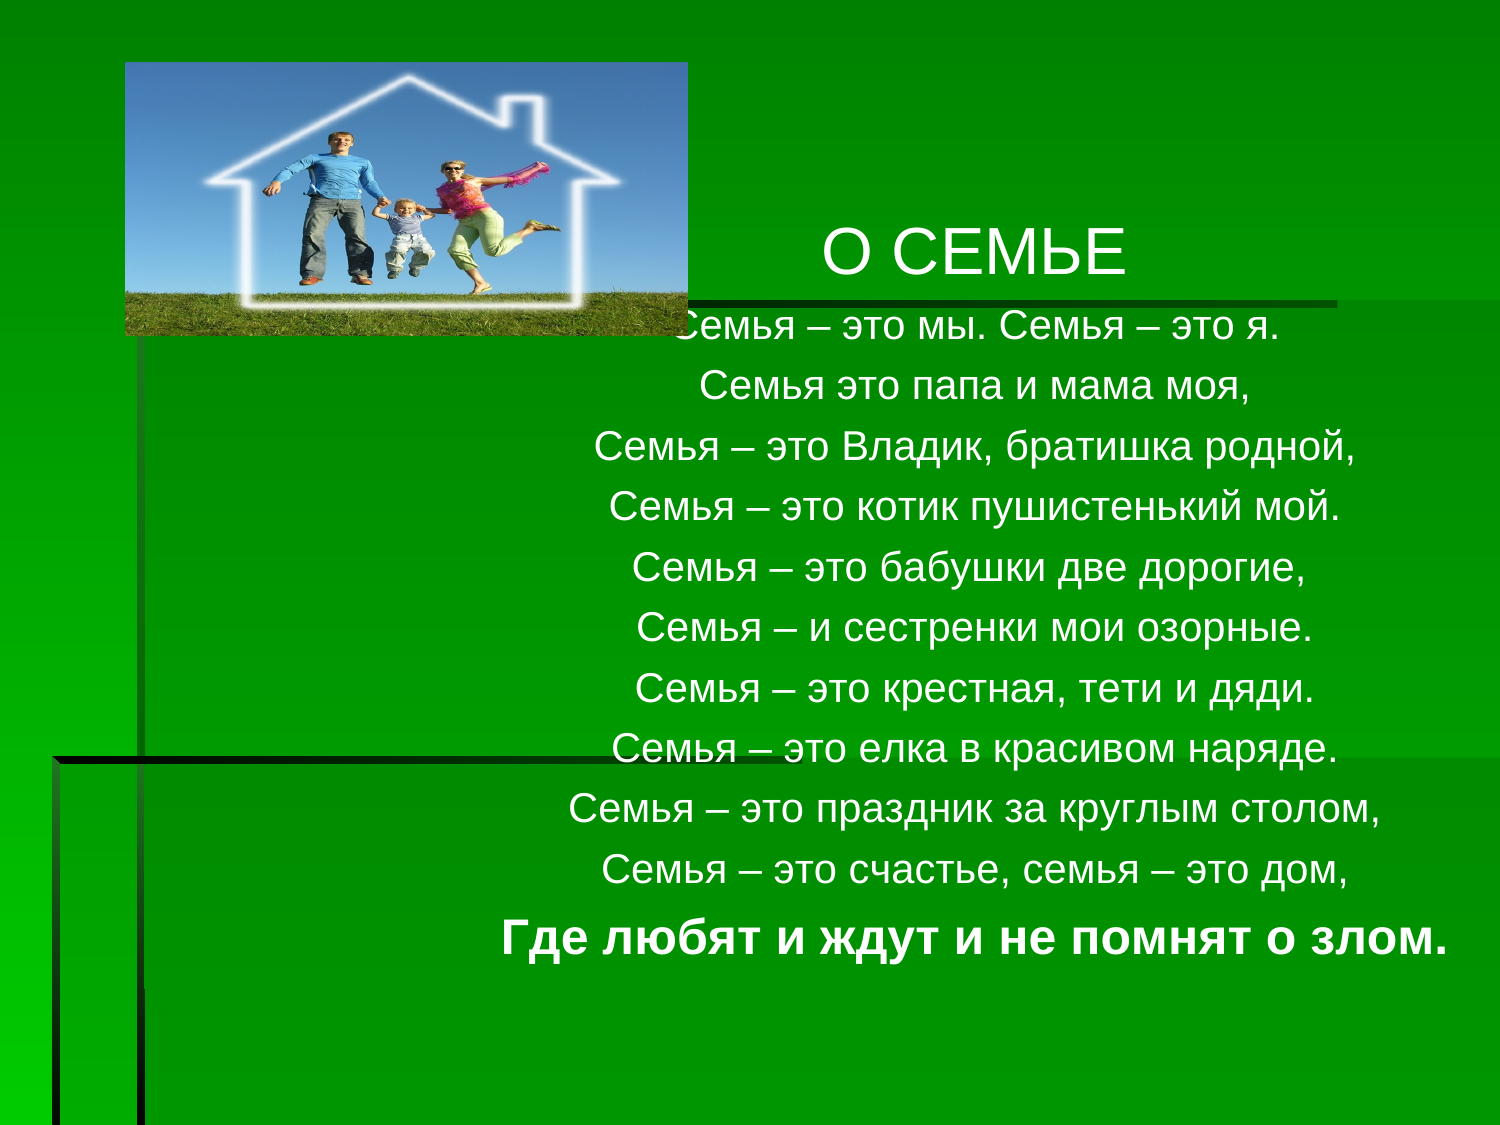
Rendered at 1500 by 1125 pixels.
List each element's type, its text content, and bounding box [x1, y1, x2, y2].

picture [125, 62, 688, 336]
subtitle О СЕМЬЕ Семья – это мы. Семья – это я. Семья это папа и мама моя, Семья – это Владик, братишка родной, Семья – это котик пушистенький мой. Семья – это бабушки две дорогие, Семья – и сестренки мои озорные. Семья – это крестная, тети и дяди. Семья – это елка в красивом наряде. Семья – это праздник за круглым столом, Семья – это счастье, семья – это дом, Где любят и ждут и не помнят о злом. [450, 200, 1500, 1125]
